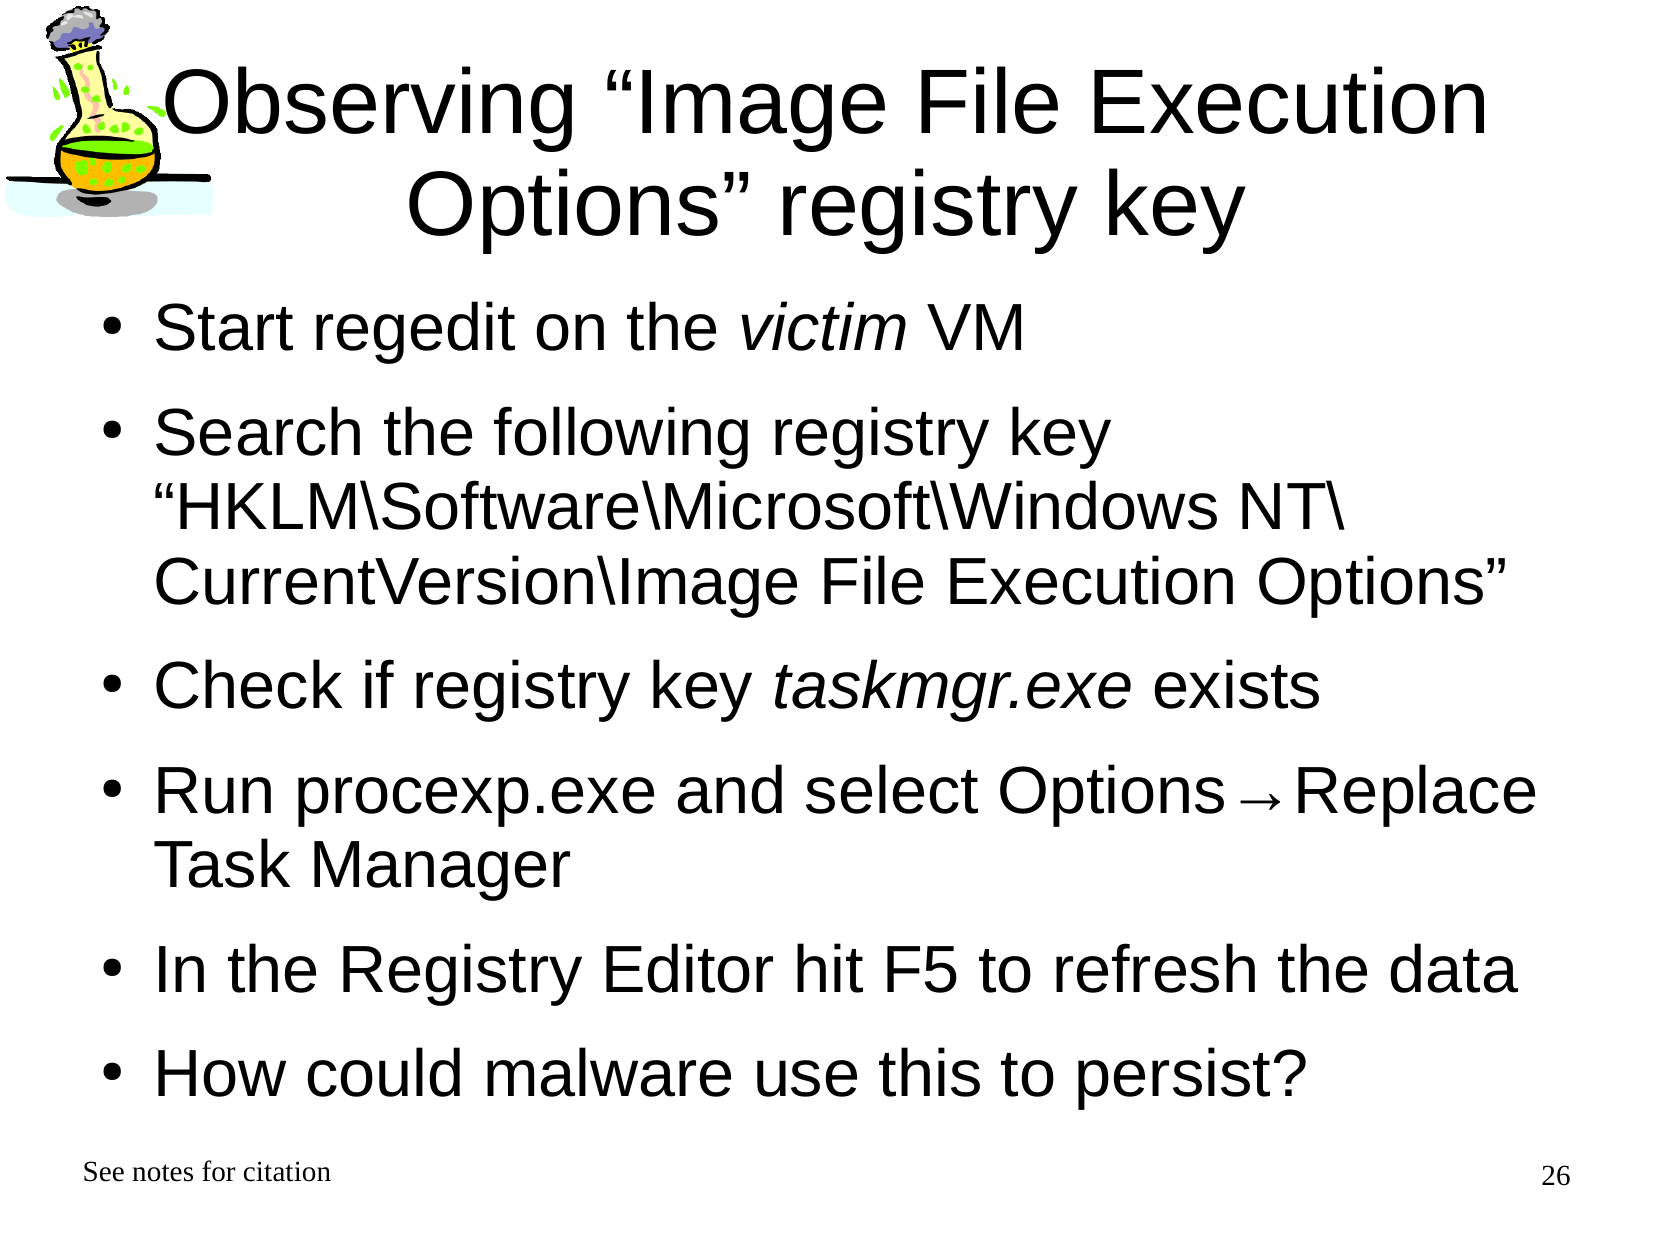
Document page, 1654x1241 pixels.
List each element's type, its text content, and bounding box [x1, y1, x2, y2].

picture [5, 6, 213, 217]
title Observing “Image File Execution Options” registry key [82, 49, 1571, 257]
list Start regedit on the victim VM Search the following registry key “HKLM\Software\Microsoft\Windows NT\CurrentVersion\Image File Execution Options” Check if registry key taskmgr.exe exists Run procexp.exe and select Options→Replace Task Manager In the Registry Editor hit F5 to refresh the data How could malware use this to persist? [82, 290, 1576, 1126]
